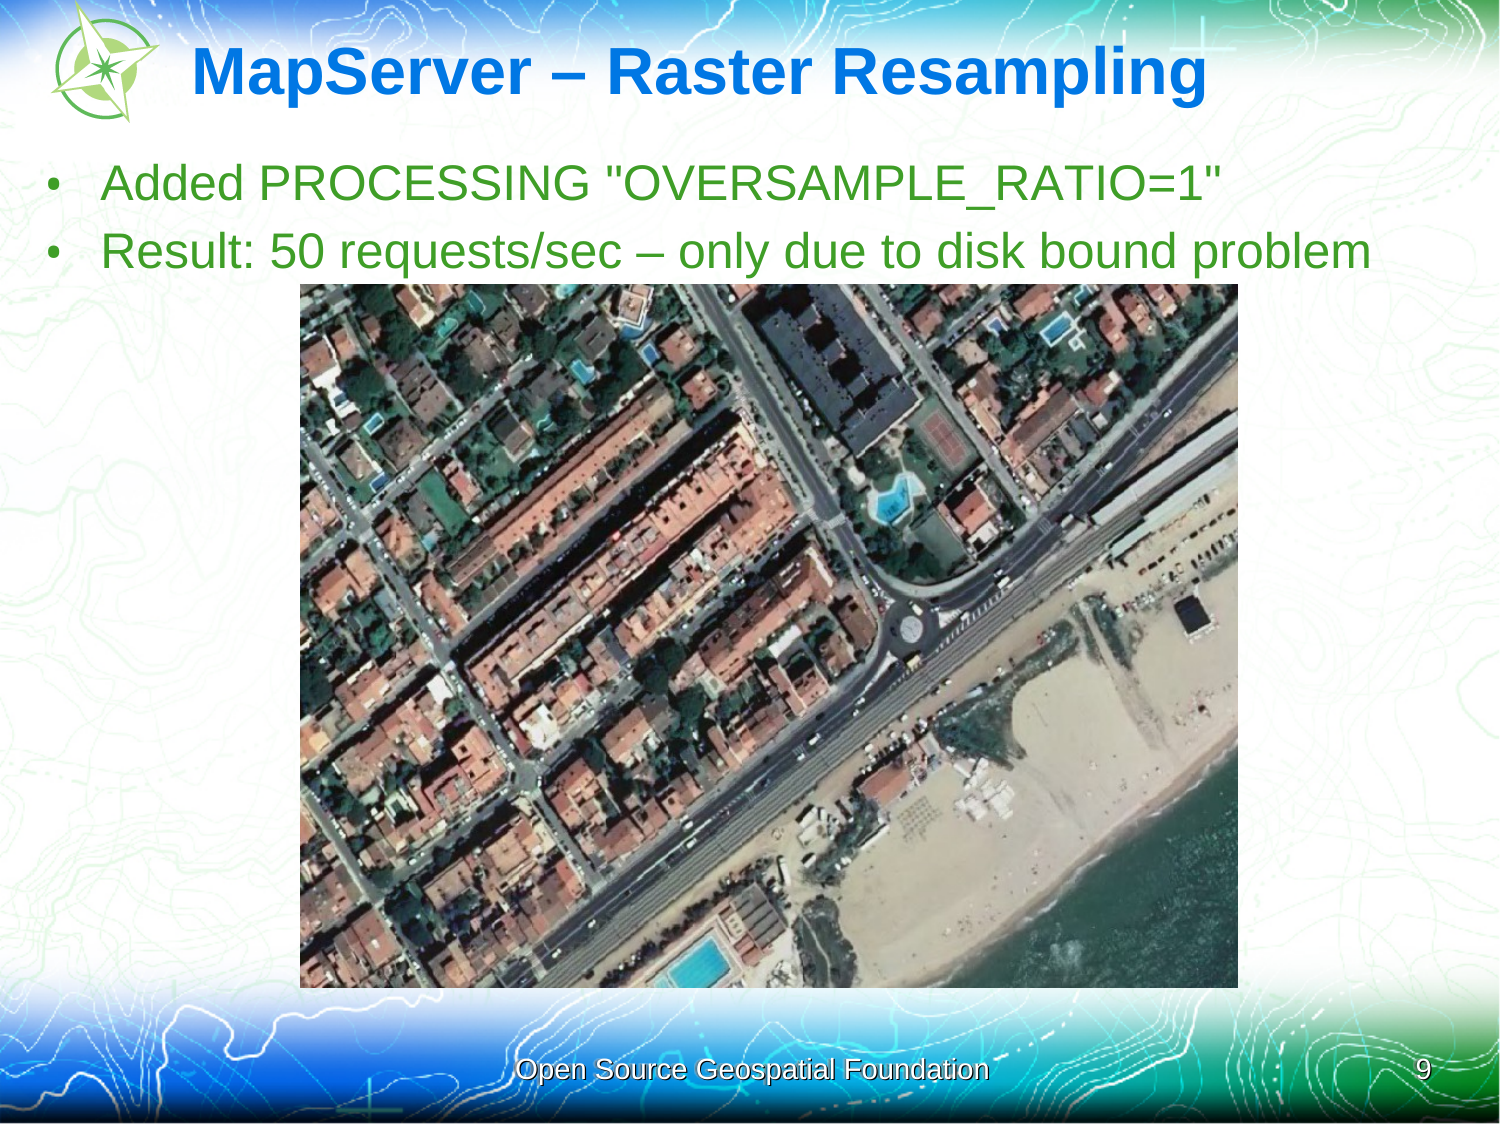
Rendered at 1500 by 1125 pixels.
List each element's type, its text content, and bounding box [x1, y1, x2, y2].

list Added PROCESSING "OVERSAMPLE_RATIO=1" Result: 50 requests/sec – only due to disk bound problem [29, 147, 1477, 891]
title MapServer – Raster Resampling [177, 20, 1477, 122]
picture [0, 0, 1500, 1125]
